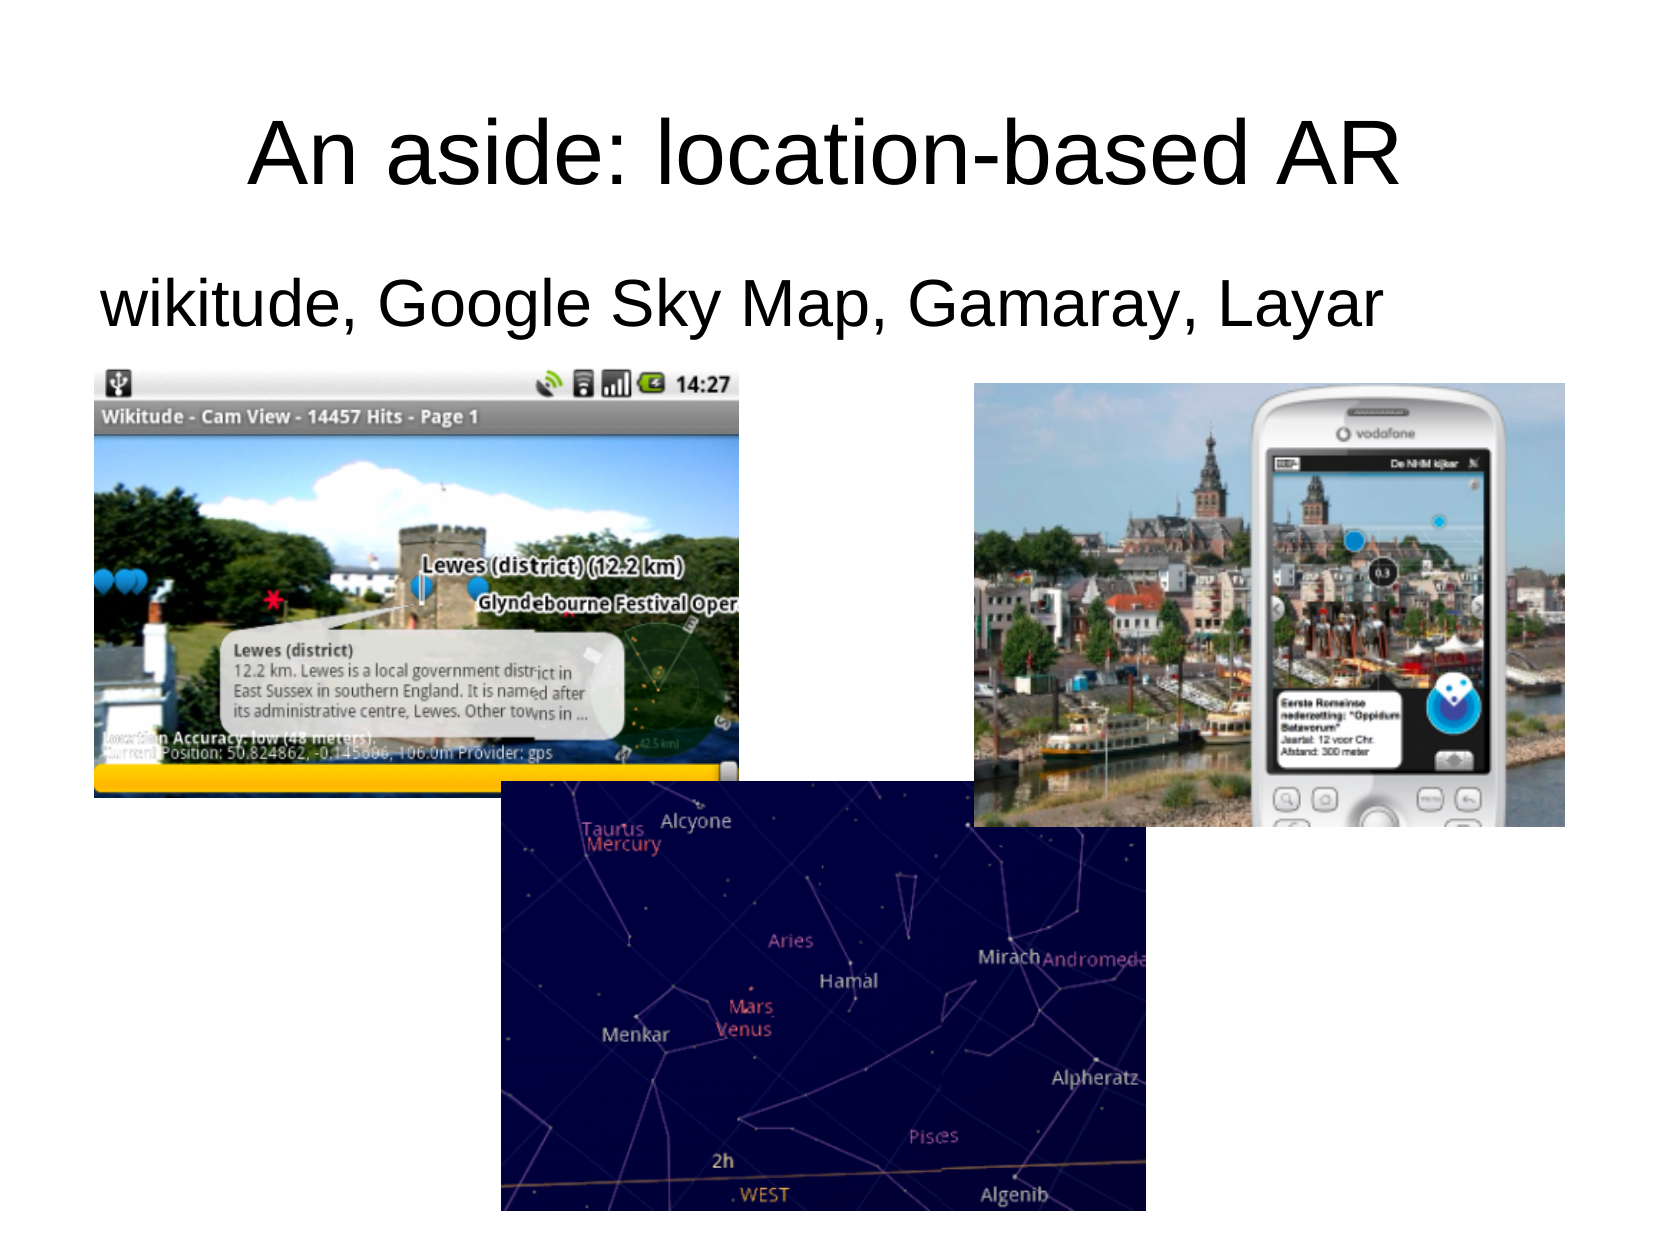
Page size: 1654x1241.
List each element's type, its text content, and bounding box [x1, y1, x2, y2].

picture [94, 367, 1565, 1211]
title An aside: location-based AR [82, 56, 1571, 250]
list wikitude, Google Sky Map, Gamaray, Layar [82, 265, 1571, 1094]
